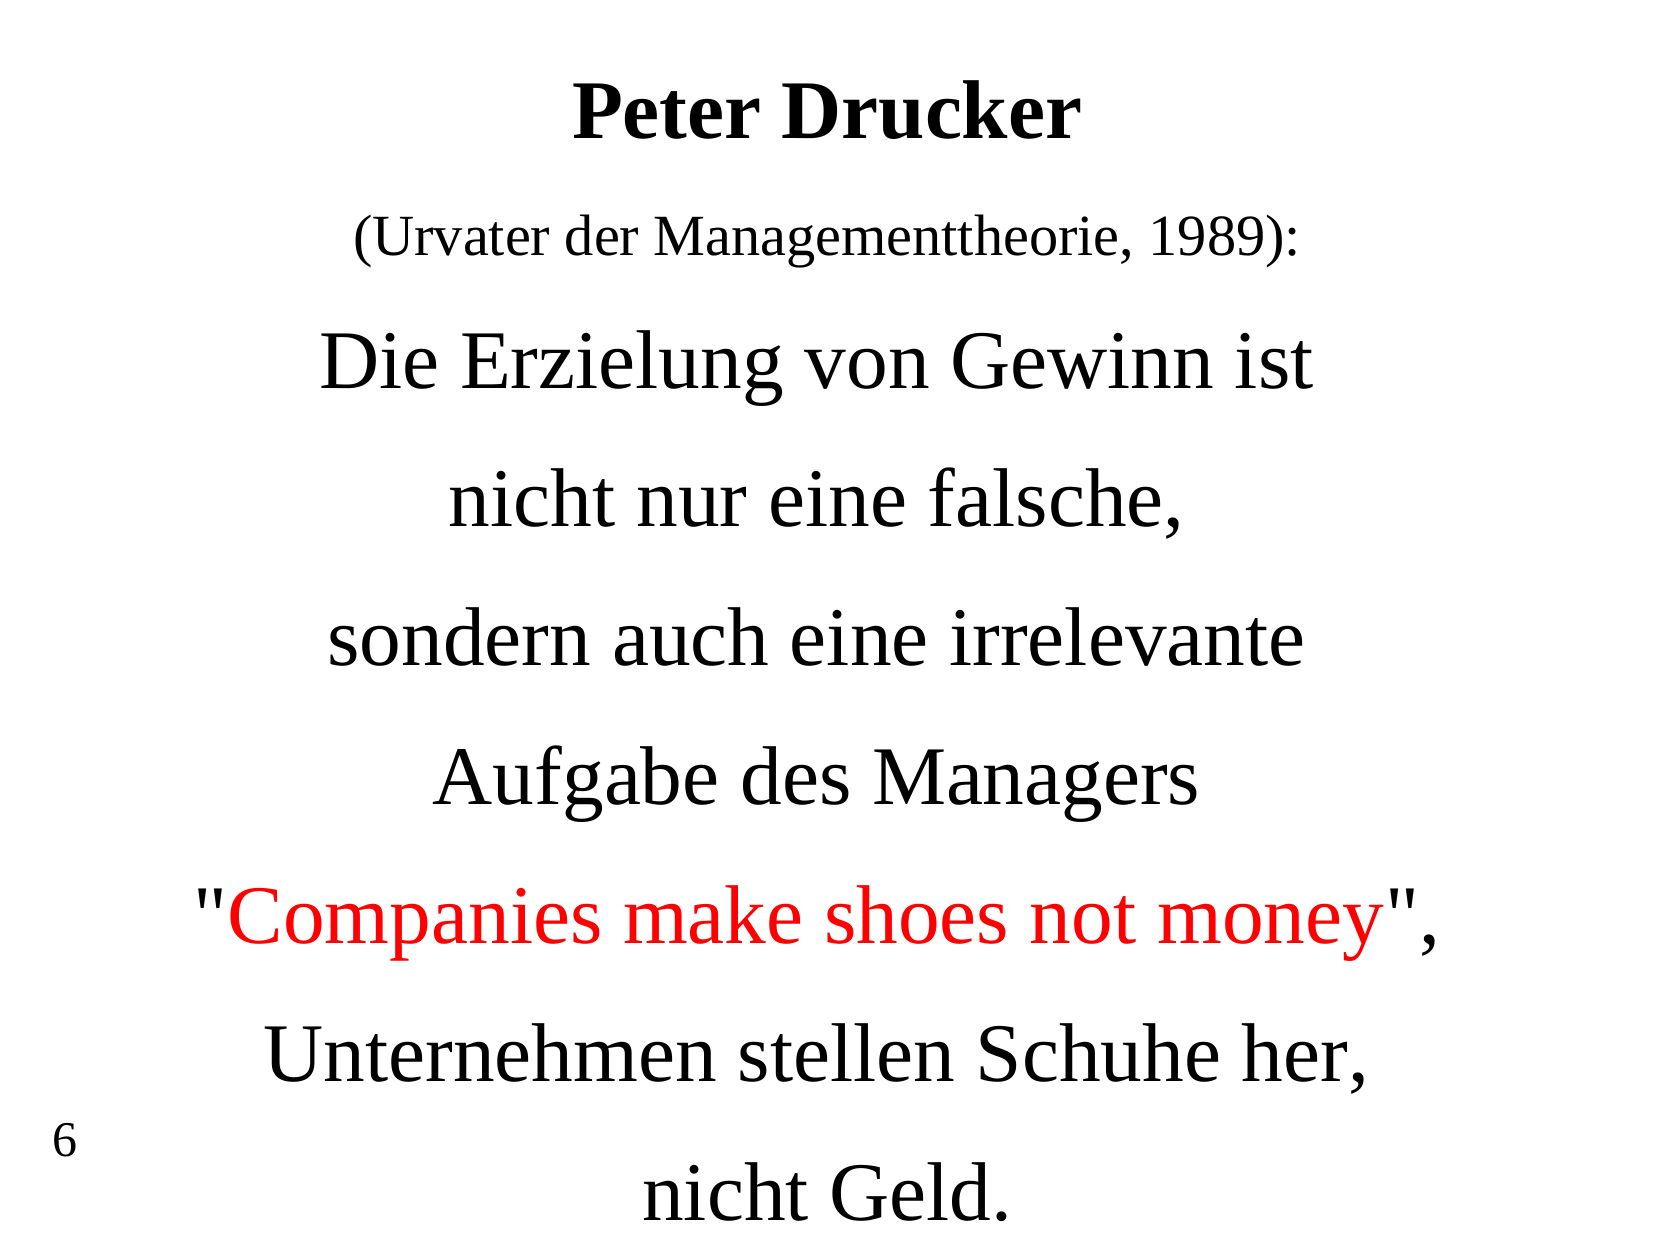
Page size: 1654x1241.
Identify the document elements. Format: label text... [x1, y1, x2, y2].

text_box Peter Drucker (Urvater der Managementtheorie, 1989): Die Erzielung von Gewinn ist nicht nur eine falsche, sondern auch eine irrelevante Aufgabe des Managers "Companies make shoes not money", Unternehmen stellen Schuhe her, nicht Geld. [39, 58, 1616, 1140]
text_box <Nummer> [52, 1108, 288, 1170]
